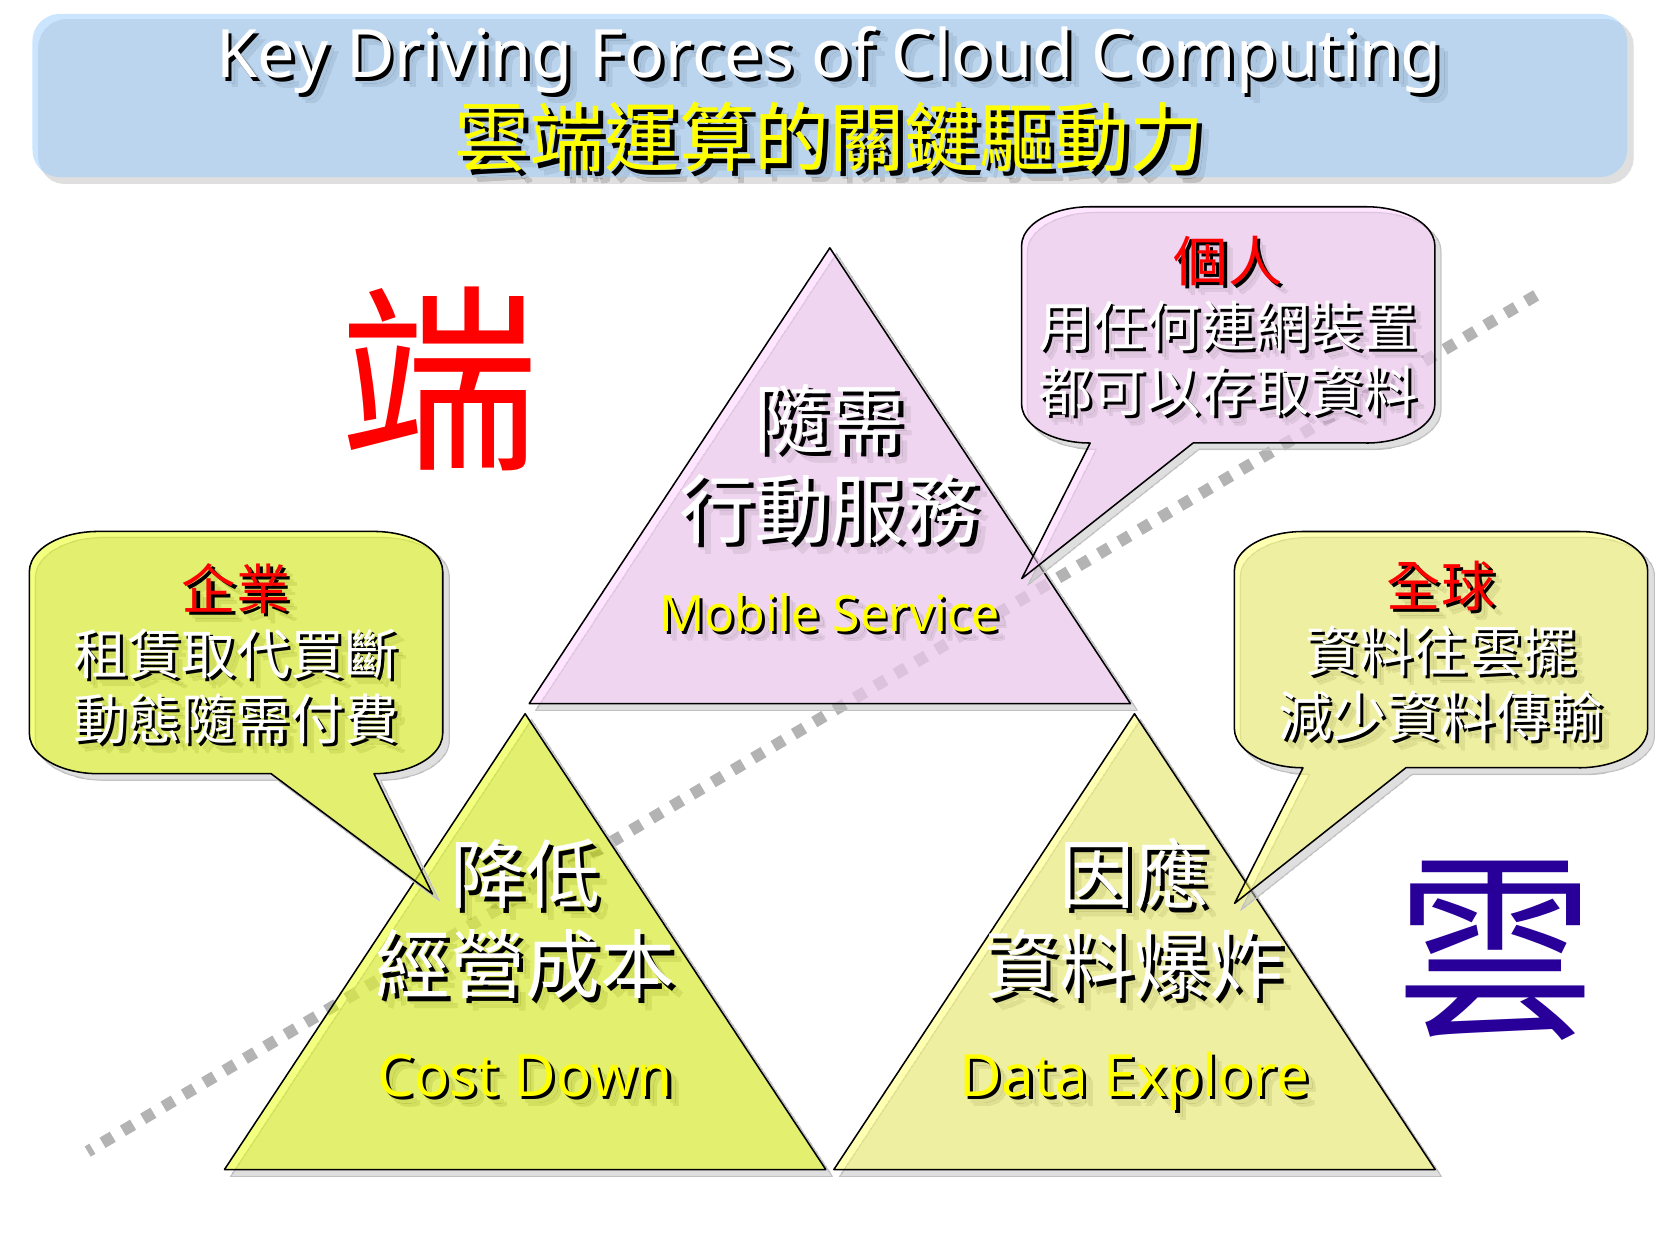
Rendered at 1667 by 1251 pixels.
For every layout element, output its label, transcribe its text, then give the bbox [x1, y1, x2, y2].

text_box 個人 用任何連網裝置 都可以存取資料 [1021, 206, 1435, 579]
text_box Key Driving Forces of Cloud Computing 雲端運算的關鍵驅動力 [32, 13, 1628, 178]
text_box 降低 經營成本 Cost Down [224, 713, 826, 1170]
text_box 因應 資料爆炸 Data Explore [833, 713, 1436, 1170]
text_box 隨需 行動服務 Mobile Service [529, 247, 1131, 704]
text_box 端 [324, 247, 561, 503]
text_box 企業 租賃取代買斷 動態隨需付費 [29, 531, 443, 894]
text_box 雲 [1380, 816, 1617, 1072]
text_box 全球 資料往雲擺 減少資料傳輸 [1234, 531, 1648, 904]
